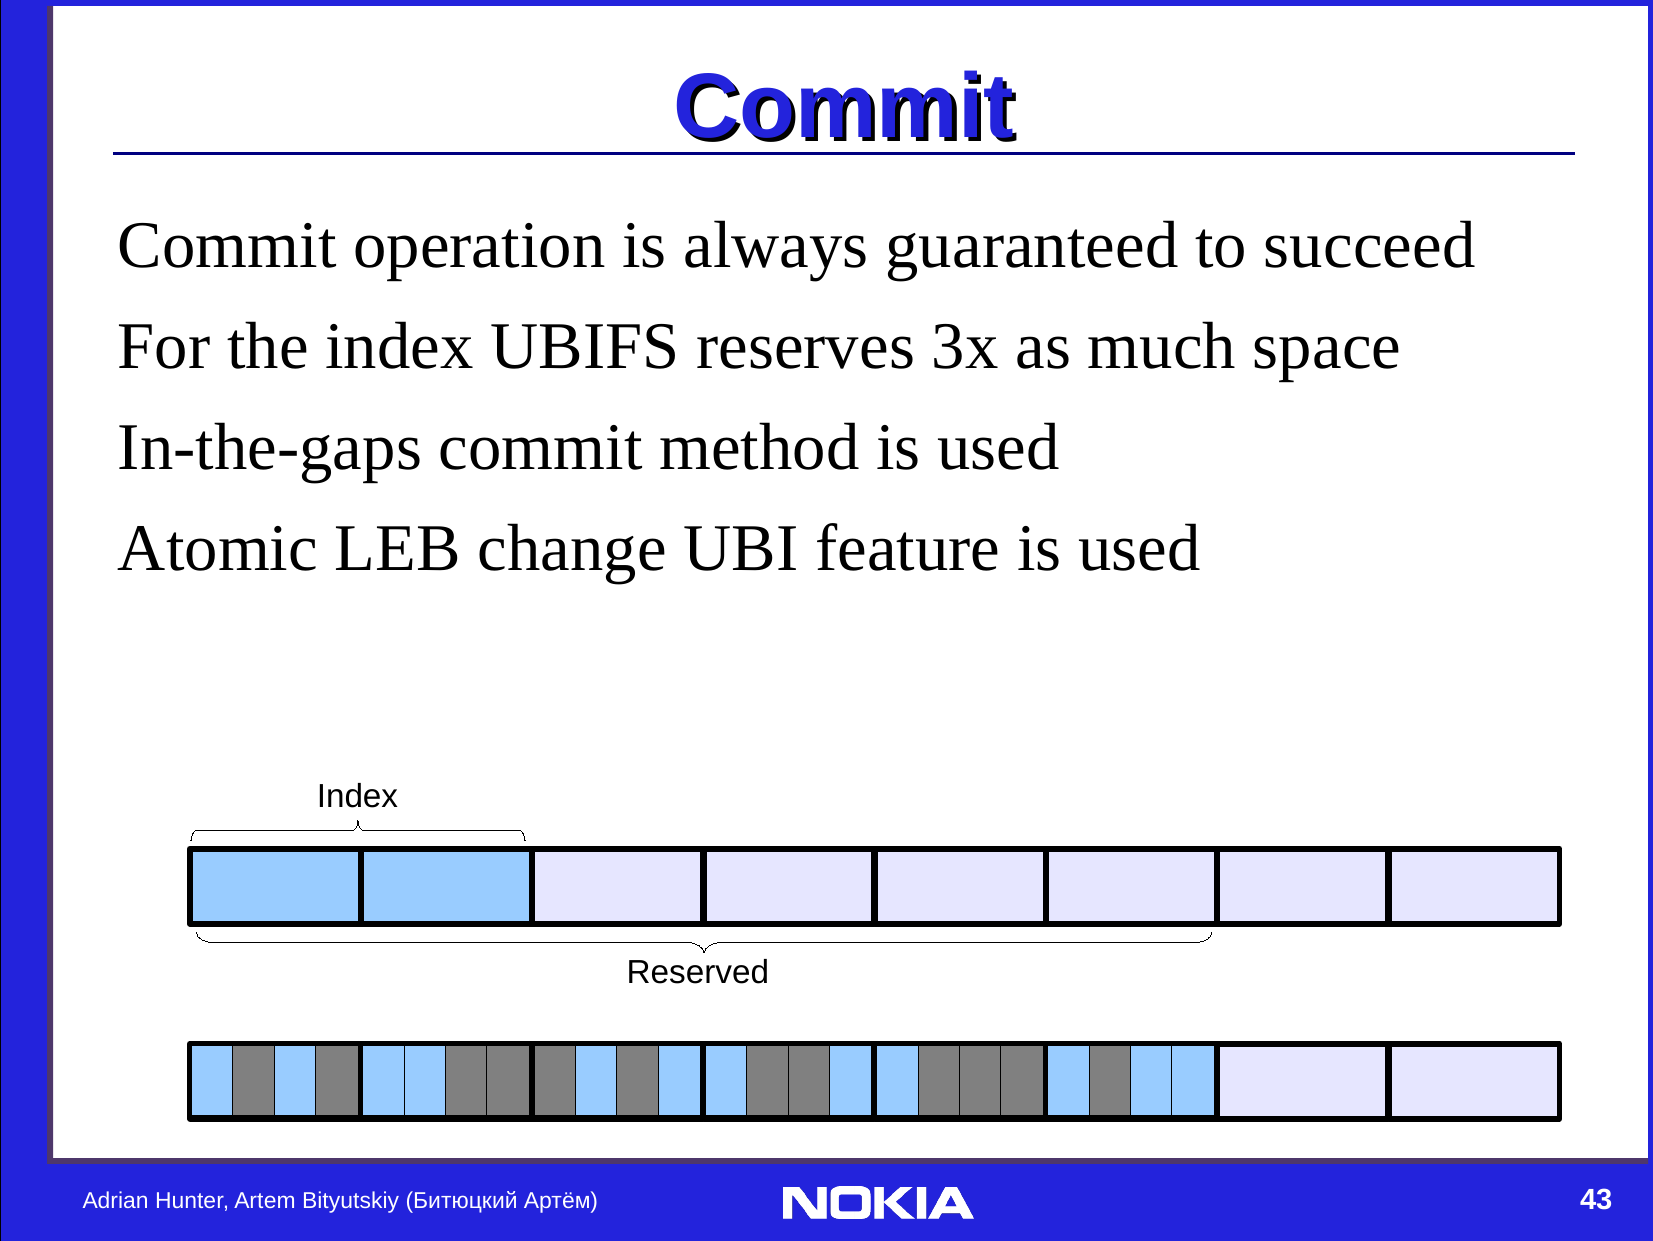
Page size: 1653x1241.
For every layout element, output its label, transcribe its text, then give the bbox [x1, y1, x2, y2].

text_box [189, 848, 1560, 924]
text_box Index [302, 770, 414, 822]
title Commit [100, 9, 1588, 203]
picture [783, 1186, 974, 1219]
text_box Reserved [611, 945, 784, 998]
text_box [189, 1043, 1560, 1119]
list Commit operation is always guaranteed to succeed For the index UBIFS reserves 3x as much space In-the-gaps commit method is used Atomic LEB change UBI feature is used [100, 207, 1588, 613]
